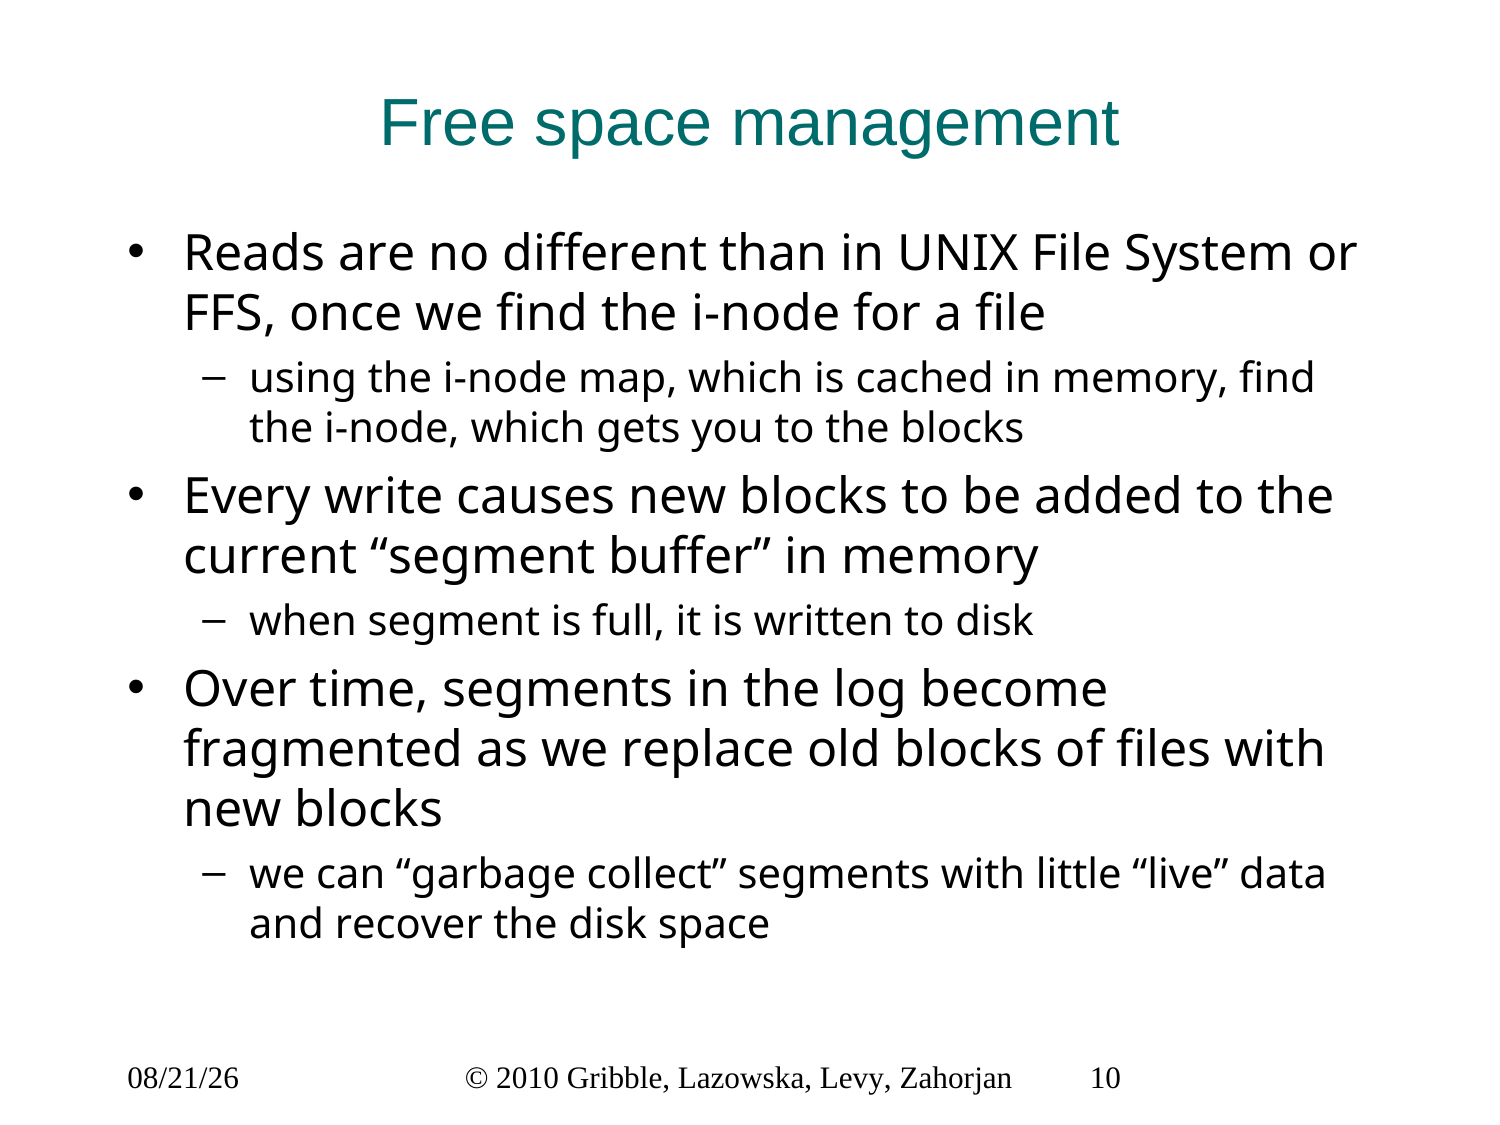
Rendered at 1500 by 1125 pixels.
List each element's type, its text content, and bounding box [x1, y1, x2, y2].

title Free space management [112, 62, 1388, 175]
list Reads are no different than in UNIX File System or FFS, once we find the i-node for a file using the i-node map, which is cached in memory, find the i-node, which gets you to the blocks Every write causes new blocks to be added to the current “segment buffer” in memory when segment is full, it is written to disk Over time, segments in the log become fragmented as we replace old blocks of files with new blocks we can “garbage collect” segments with little “live” data and recover the disk space [112, 212, 1388, 1025]
